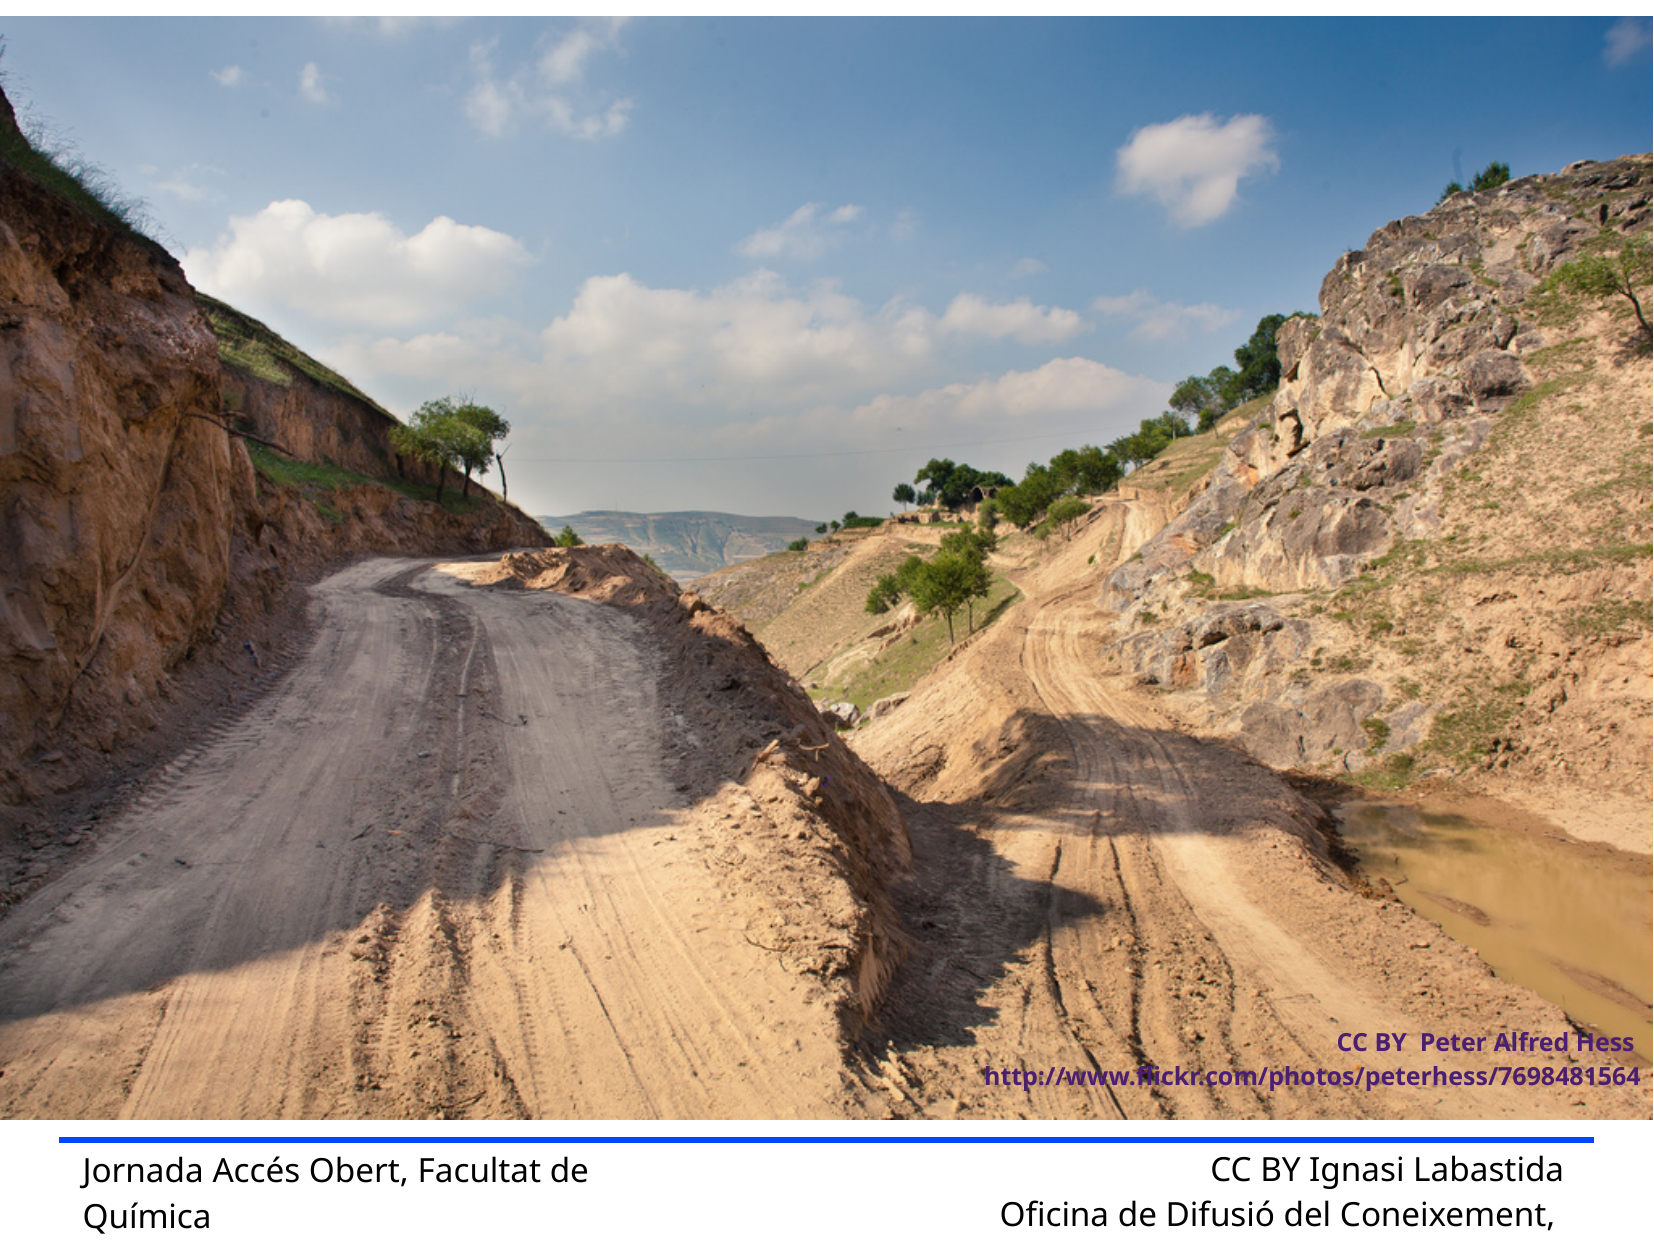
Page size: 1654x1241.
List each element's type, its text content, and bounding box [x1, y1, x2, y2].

title CC BY Peter Alfred Hess http://www.flickr.com/photos/peterhess/7698481564 [153, 1019, 1642, 1099]
picture [0, 16, 1653, 1120]
